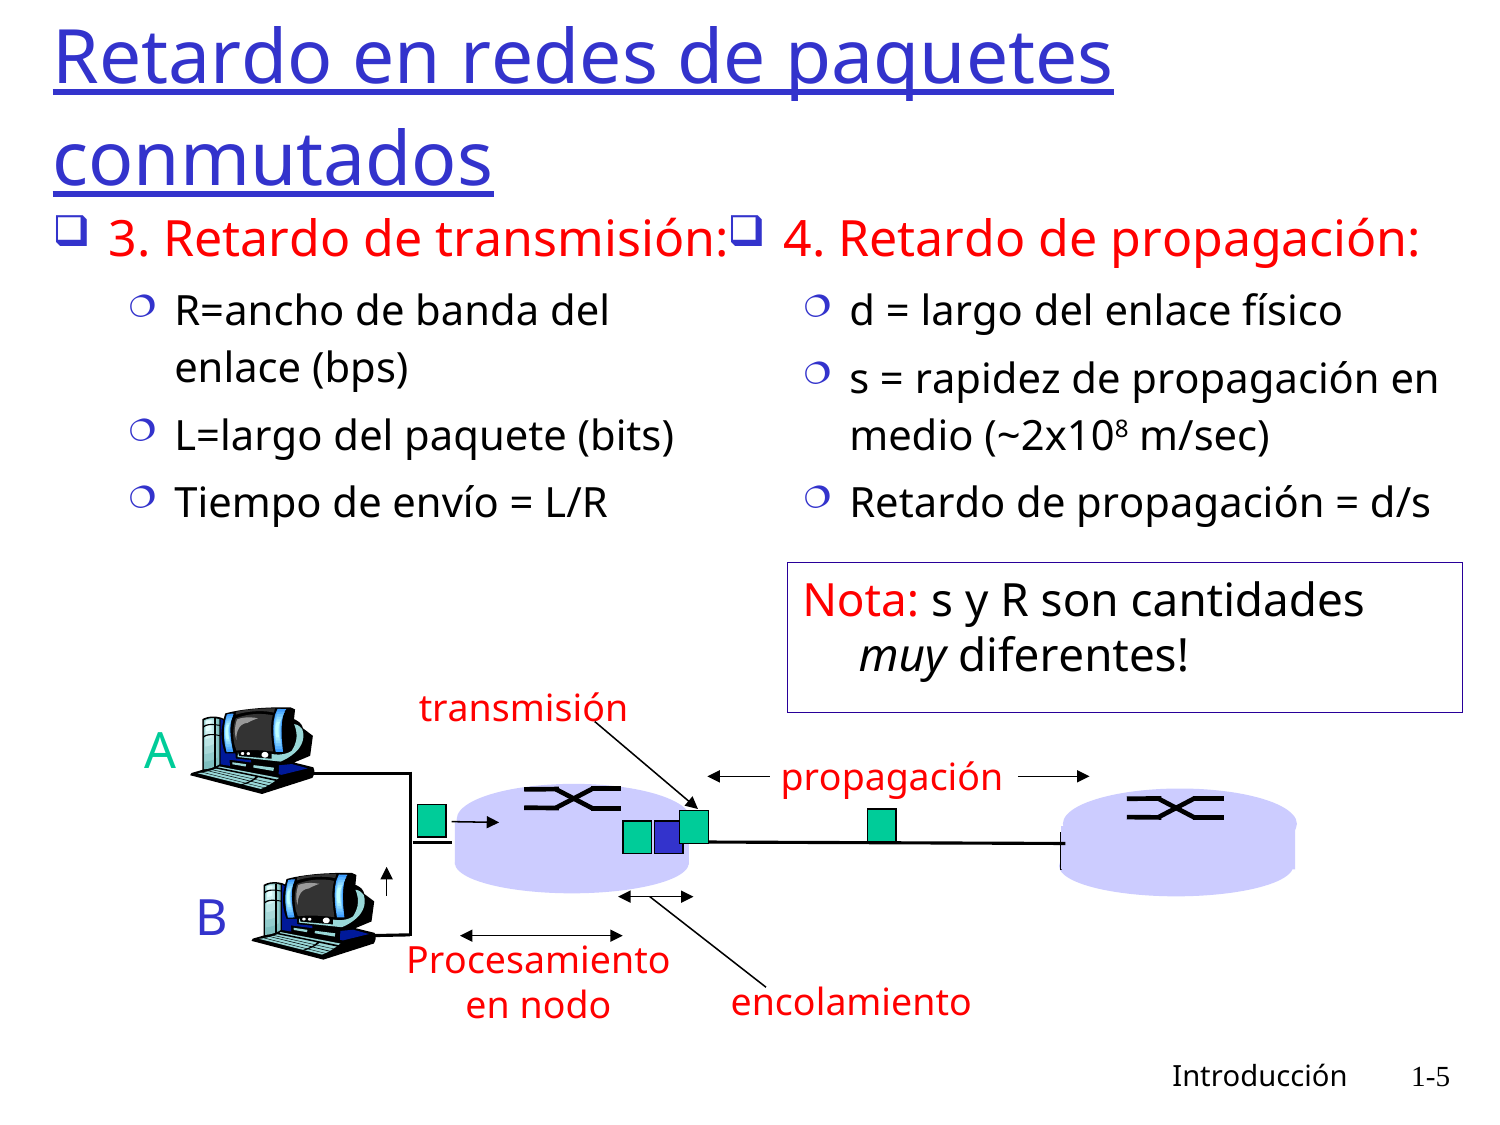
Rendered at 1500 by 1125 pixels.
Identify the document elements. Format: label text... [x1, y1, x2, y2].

title Retardo en redes de paquetes conmutados [37, 10, 1463, 195]
text_box [1059, 788, 1297, 897]
text_box transmisión [404, 676, 644, 738]
text_box Procesamiento en nodo [391, 928, 686, 1034]
text_box encolamiento [715, 970, 988, 1031]
list 3. Retardo de transmisión: R=ancho de banda del enlace (bps) L=largo del paquete (bits) Tiempo de envío = L/R [37, 195, 751, 638]
text_box [533, 783, 614, 795]
text_box B [181, 877, 244, 954]
text_box Introducción [887, 1050, 1362, 1125]
text_box A [130, 710, 192, 786]
text_box 1-17 [1362, 1050, 1466, 1125]
list 4. Retardo de propagación: d = largo del enlace físico s = rapidez de propagación en medio (~2x108 m/sec) Retardo de propagación = d/s [712, 195, 1500, 563]
picture [190, 706, 317, 794]
text_box [454, 786, 689, 894]
picture [251, 872, 378, 960]
text_box [417, 804, 447, 838]
text_box Nota: s y R son cantidades muy diferentes! [787, 562, 1463, 713]
text_box propagación [765, 745, 1019, 806]
